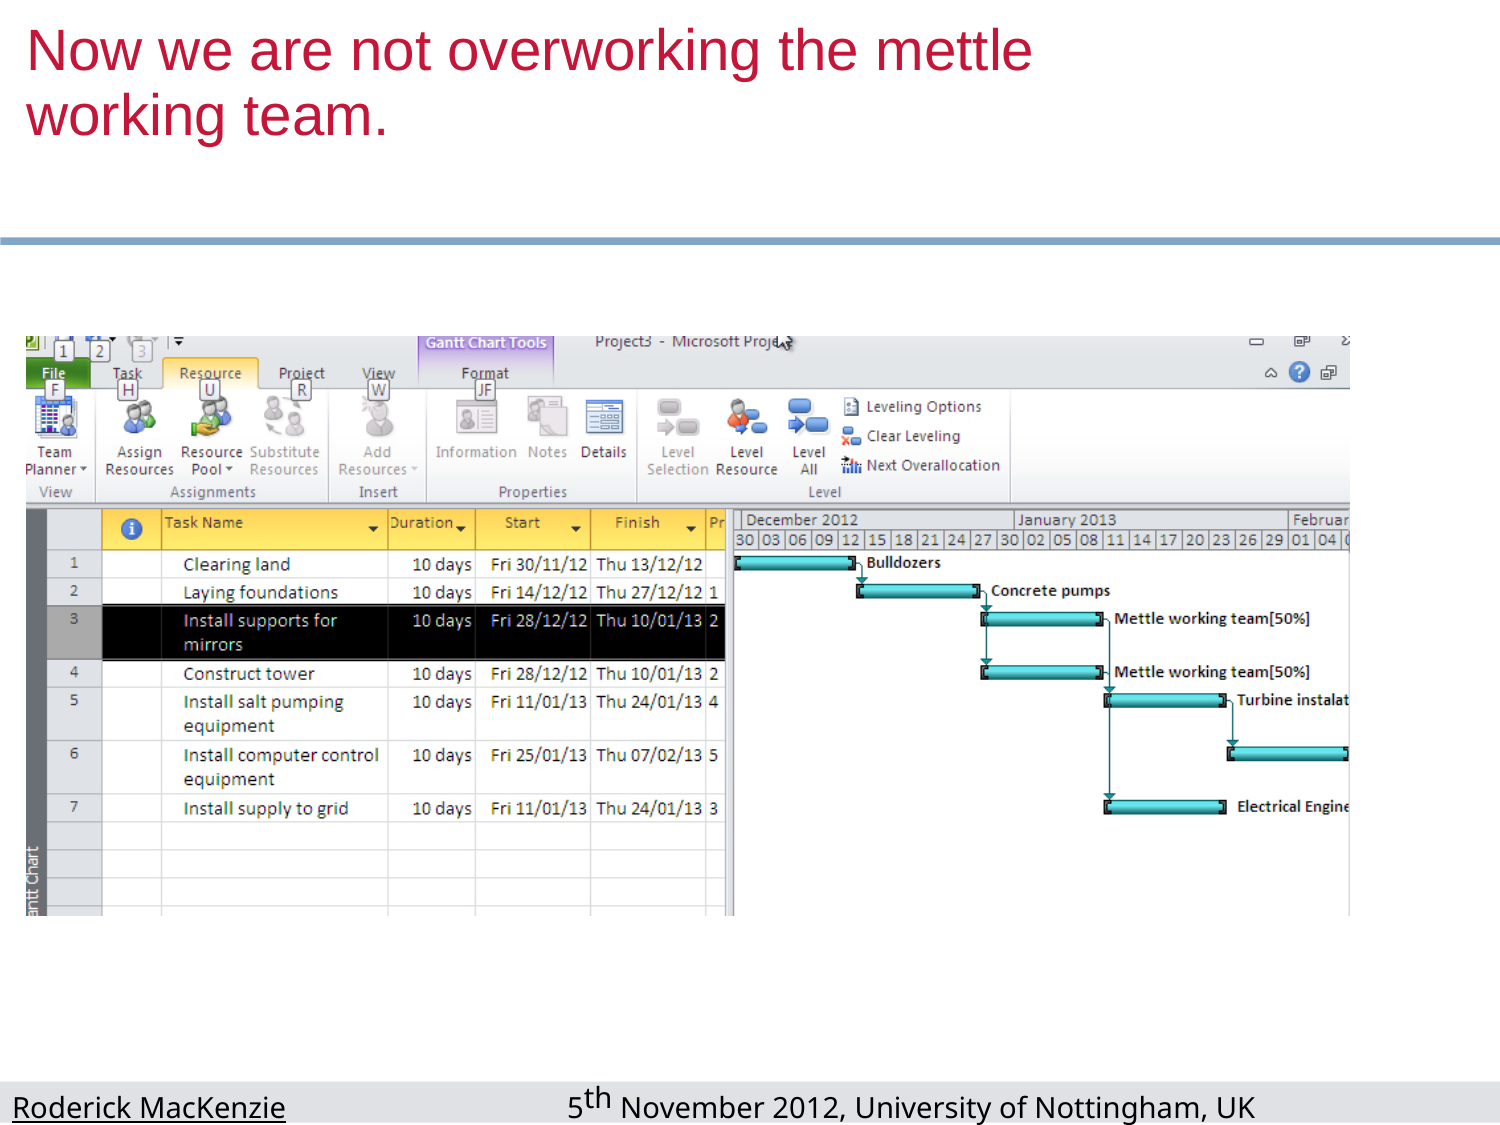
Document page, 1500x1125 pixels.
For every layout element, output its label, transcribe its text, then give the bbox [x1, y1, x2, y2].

title Now we are not overworking the mettle working team. [11, 7, 1100, 158]
picture [26, 336, 1350, 916]
